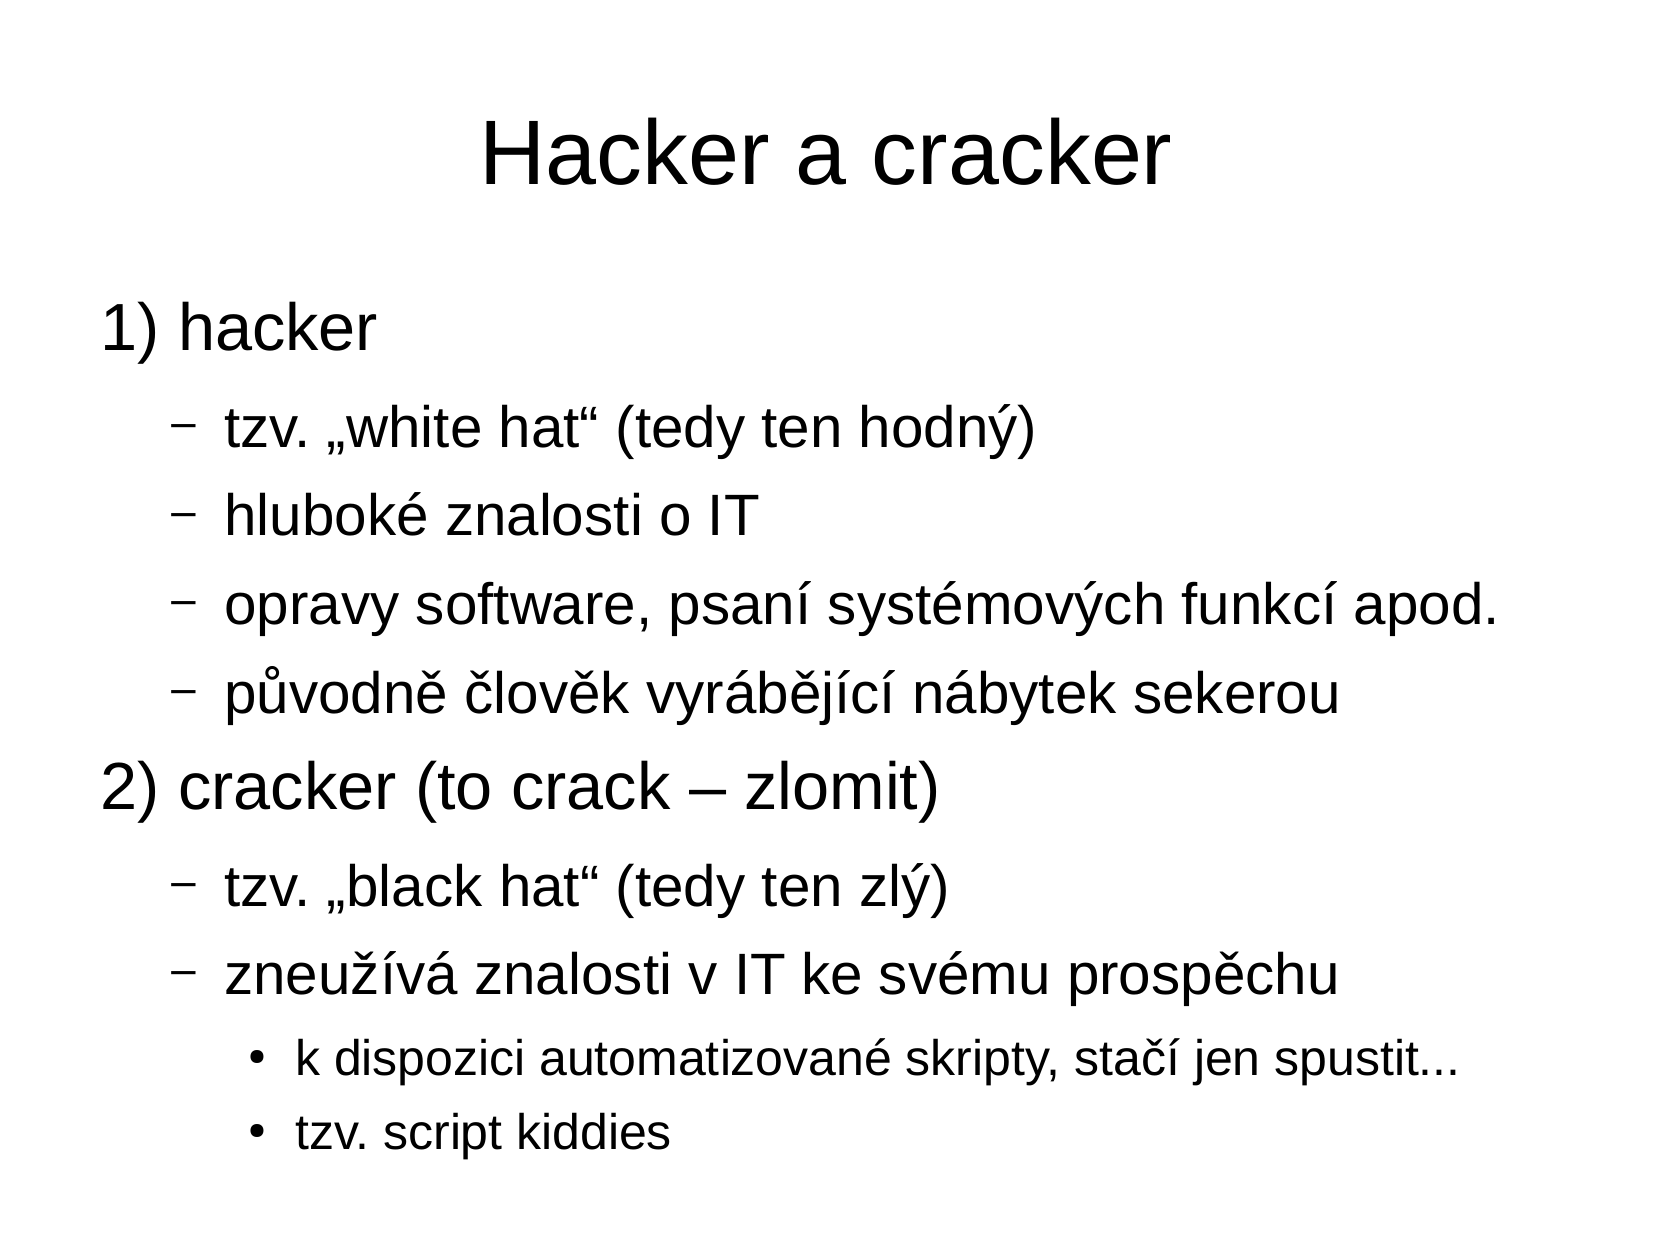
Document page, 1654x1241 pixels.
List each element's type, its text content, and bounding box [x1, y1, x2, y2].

title Hacker a cracker [82, 56, 1571, 250]
list hacker tzv. „white hat“ (tedy ten hodný) hluboké znalosti o IT opravy software, psaní systémových funkcí apod. původně člověk vyrábějící nábytek sekerou cracker (to crack – zlomit) tzv. „black hat“ (tedy ten zlý) zneužívá znalosti v IT ke svému prospěchu k dispozici automatizované skripty, stačí jen spustit... tzv. script kiddies [82, 290, 1571, 1160]
